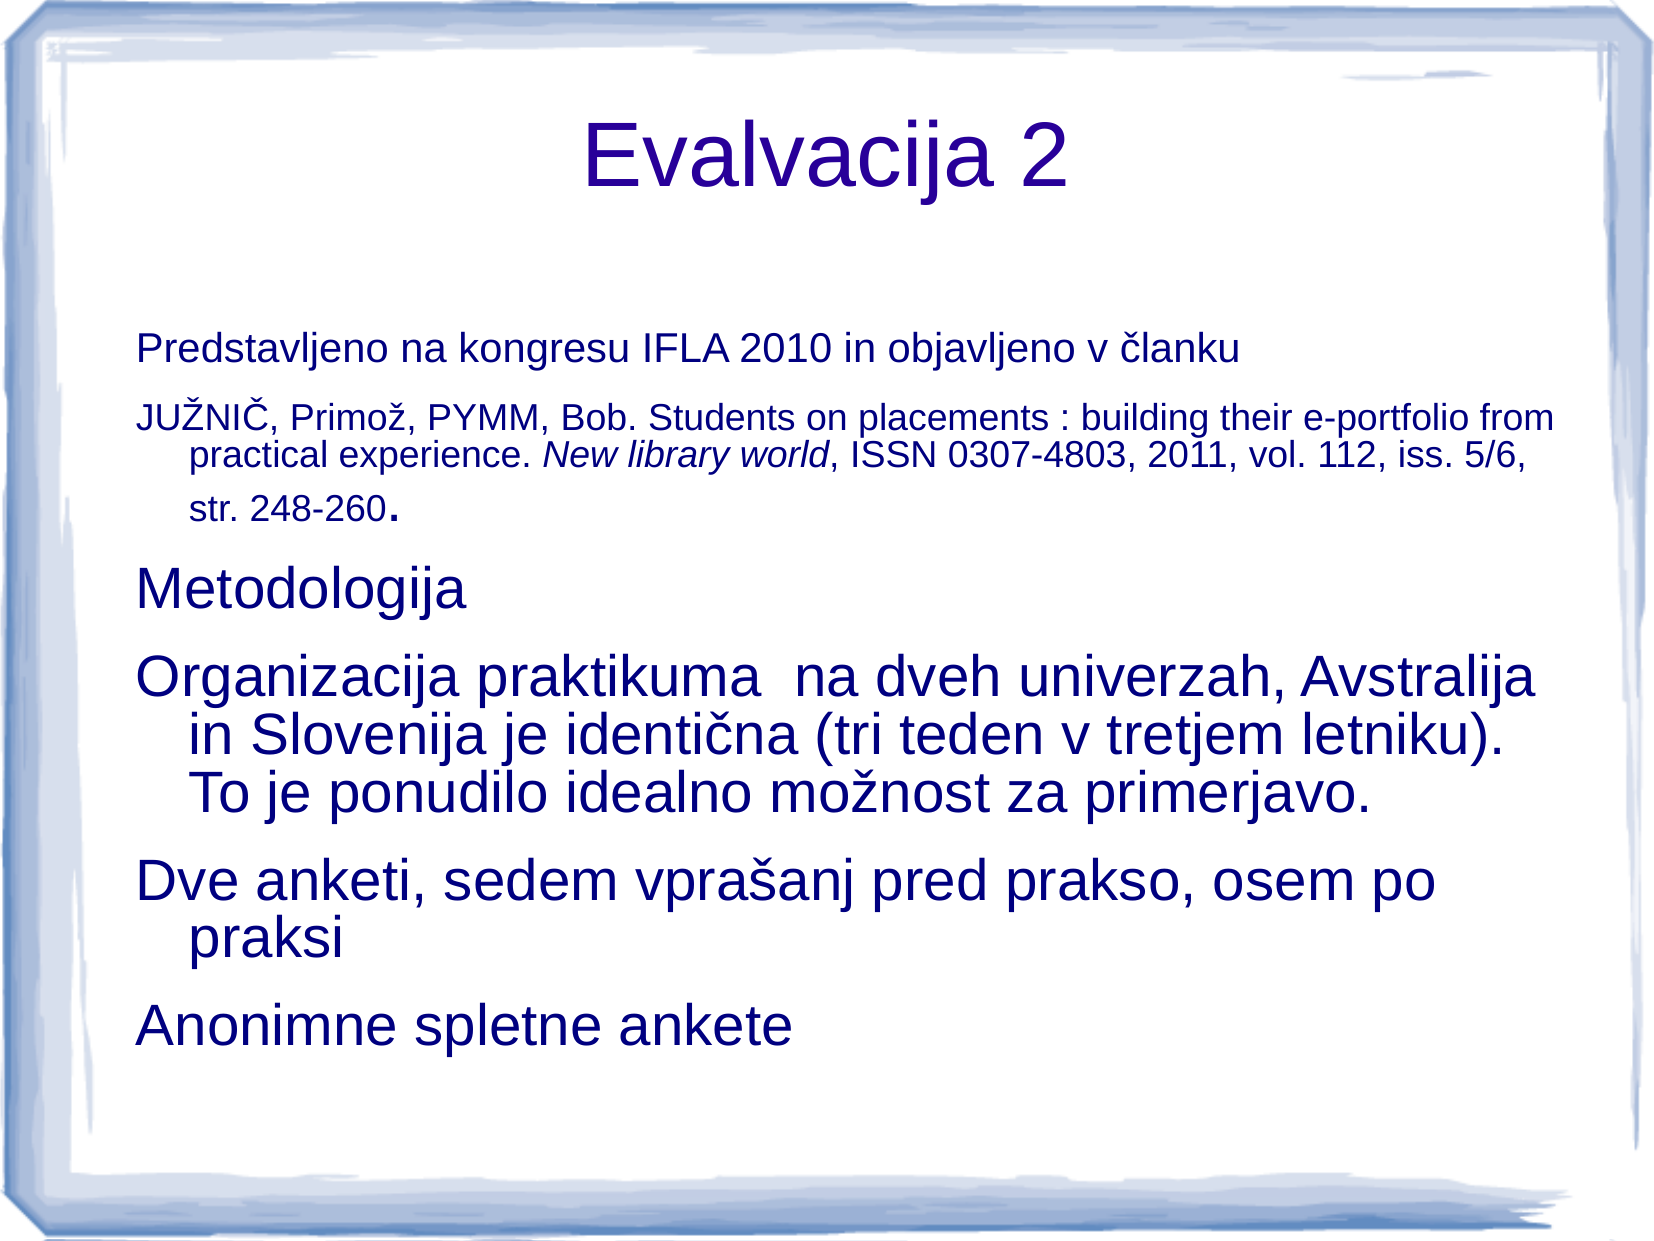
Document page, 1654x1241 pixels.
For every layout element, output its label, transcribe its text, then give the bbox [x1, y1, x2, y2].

list Predstavljeno na kongresu IFLA 2010 in objavljeno v članku JUŽNIČ, Primož, PYMM, Bob. Students on placements : building their e-portfolio from practical experience. New library world, ISSN 0307-4803, 2011, vol. 112, iss. 5/6, str. 248-260. Metodologija Organizacija praktikuma na dveh univerzah, Avstralija in Slovenija je identična (tri teden v tretjem letniku). To je ponudilo idealno možnost za primerjavo. Dve anketi, sedem vprašanj pred prakso, osem po praksi Anonimne spletne ankete [118, 324, 1571, 1087]
picture [0, 0, 1654, 1241]
title Evalvacija 2 [82, 56, 1571, 249]
